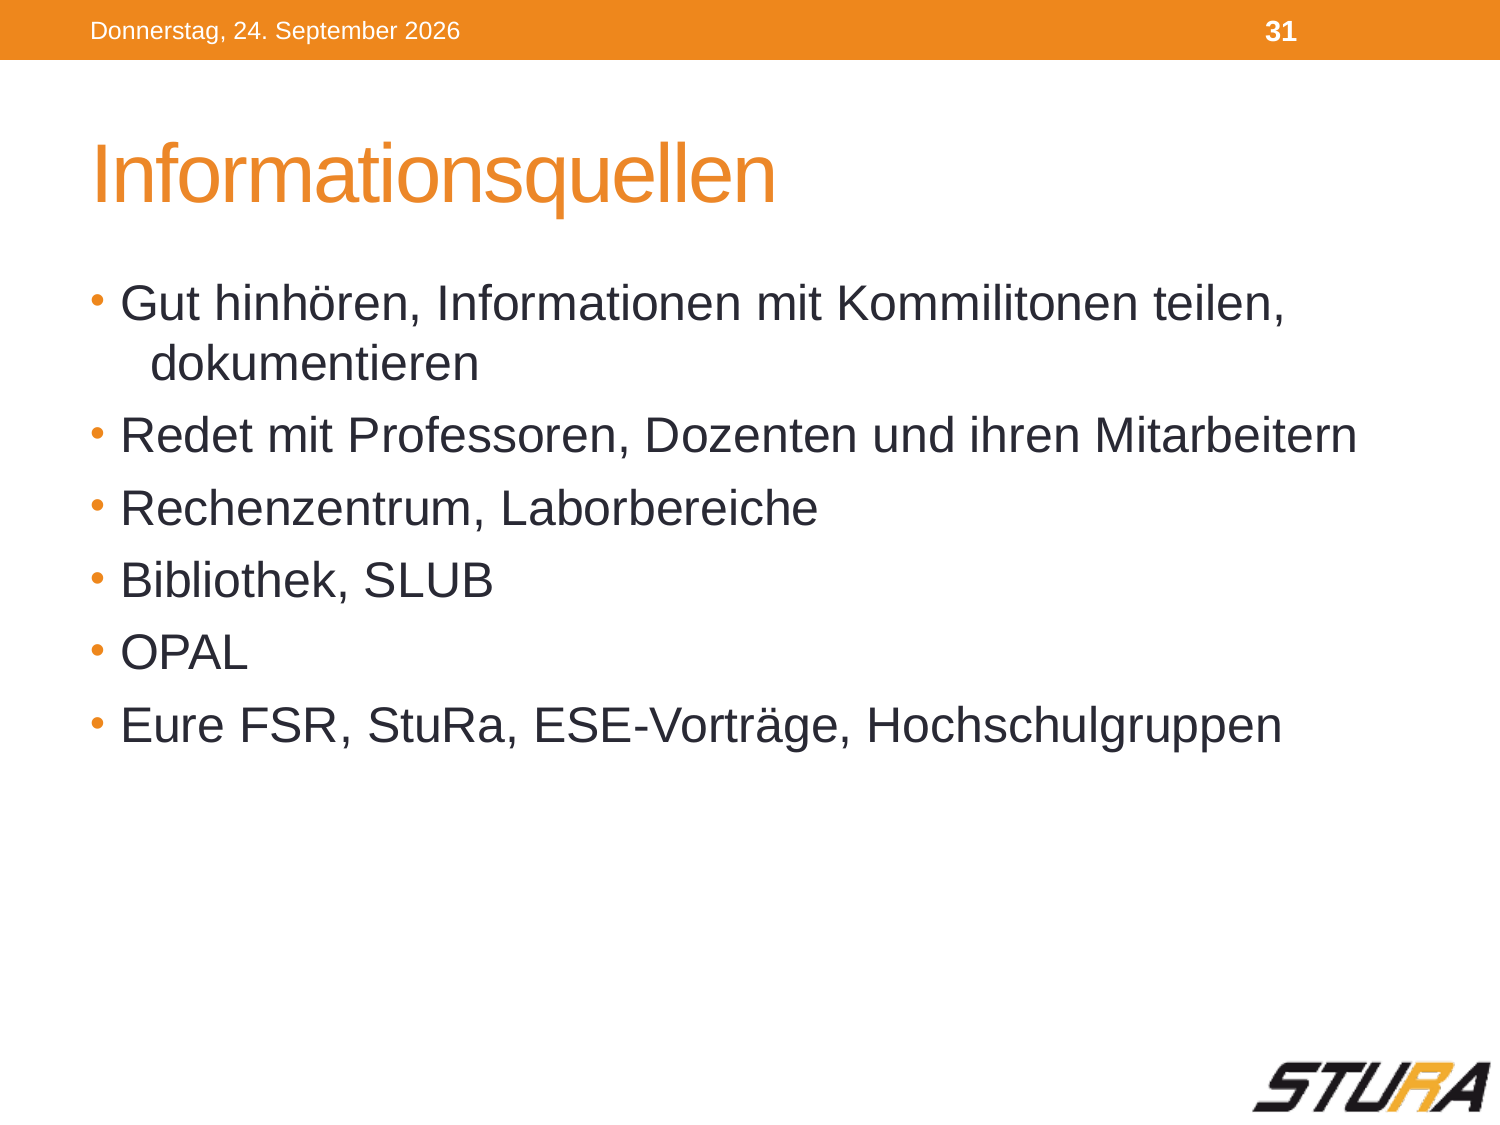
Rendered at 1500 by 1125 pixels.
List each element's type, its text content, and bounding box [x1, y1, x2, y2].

title Informationsquellen [75, 87, 1426, 251]
text_box Mittwoch, 21. September 16 [75, 3, 550, 57]
list Gut hinhören, Informationen mit Kommilitonen teilen, dokumentieren Redet mit Professoren, Dozenten und ihren Mitarbeitern Rechenzentrum, Laborbereiche Bibliothek, SLUB OPAL Eure FSR, StuRa, ESE-Vorträge, Hochschulgruppen [75, 262, 1426, 838]
text_box ‹Nr.› [1250, 3, 1426, 57]
